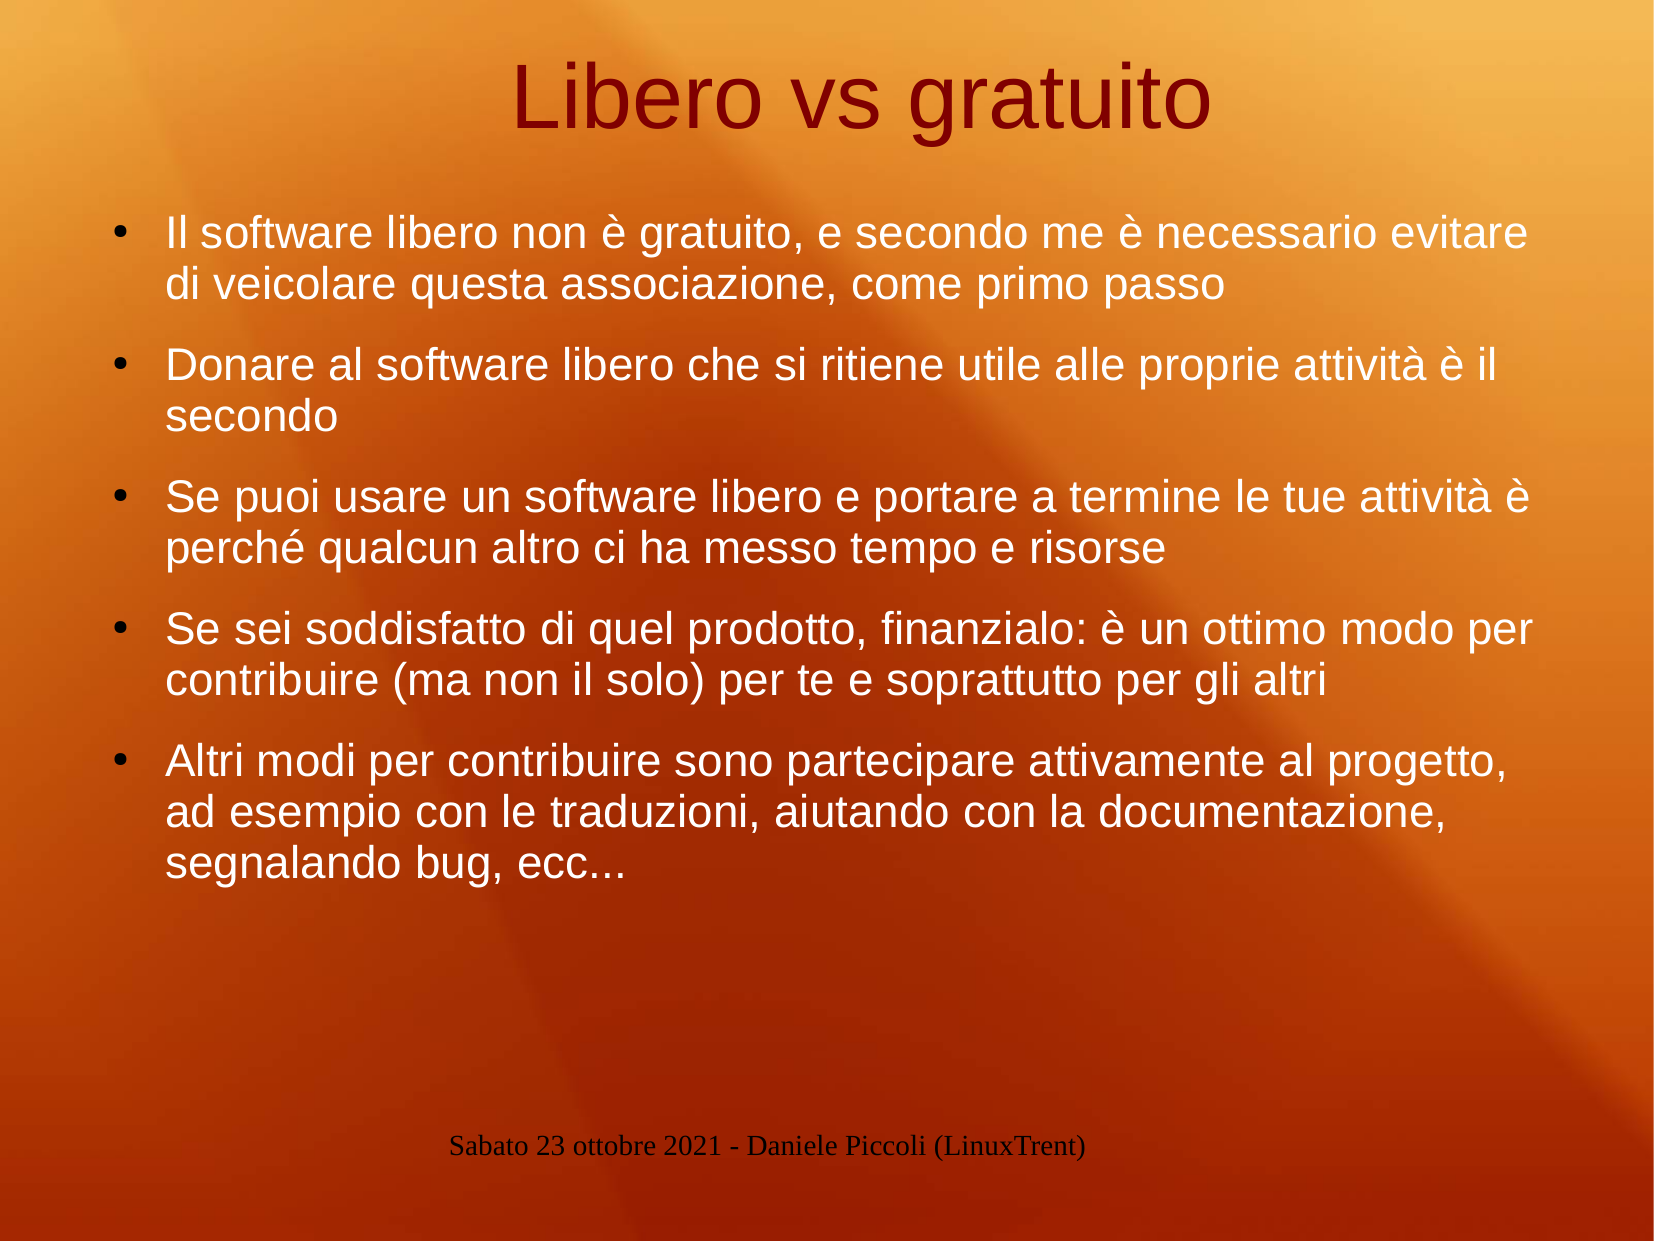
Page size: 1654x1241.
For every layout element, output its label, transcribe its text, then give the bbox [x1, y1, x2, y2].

picture [0, 0, 1654, 1241]
list Il software libero non è gratuito, e secondo me è necessario evitare di veicolare questa associazione, come primo passo Donare al software libero che si ritiene utile alle proprie attività è il secondo Se puoi usare un software libero e portare a termine le tue attività è perché qualcun altro ci ha messo tempo e risorse Se sei soddisfatto di quel prodotto, finanzialo: è un ottimo modo per contribuire (ma non il solo) per te e soprattutto per gli altri Altri modi per contribuire sono partecipare attivamente al progetto, ad esempio con le traduzioni, aiutando con la documentazione, segnalando bug, ecc... [94, 206, 1553, 1034]
title Libero vs gratuito [82, 45, 1571, 148]
